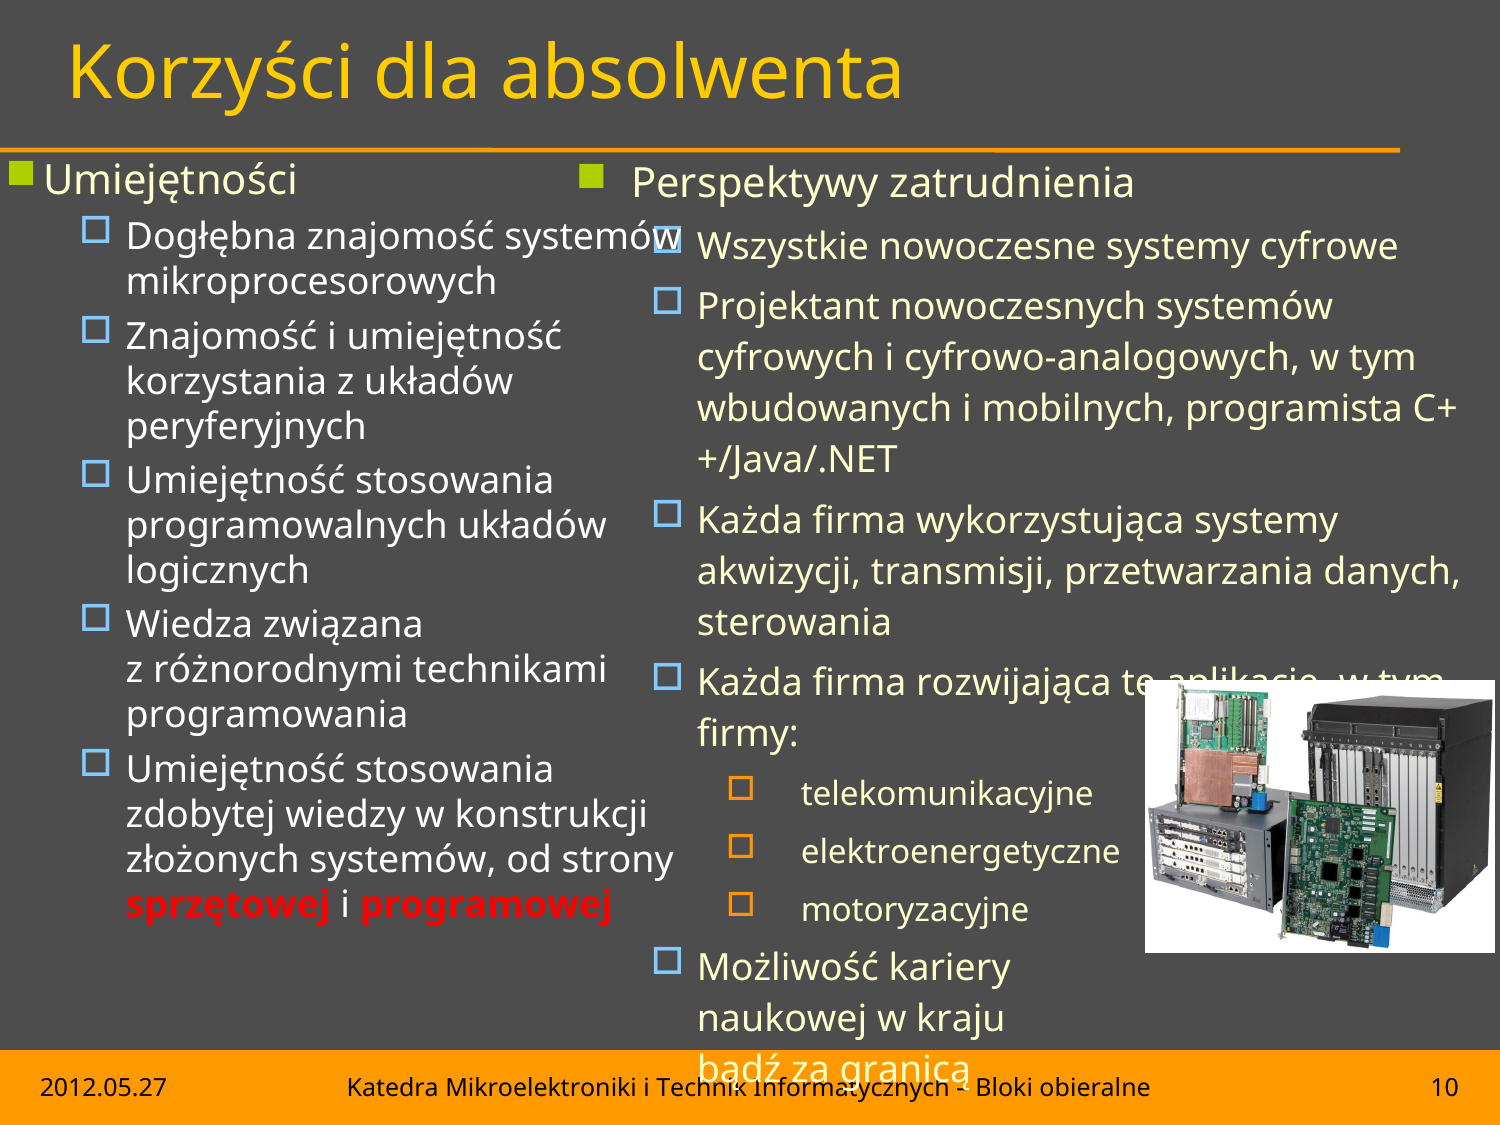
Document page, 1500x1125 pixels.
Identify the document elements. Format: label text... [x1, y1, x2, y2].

picture [1145, 680, 1495, 953]
text_box Umiejętności Dogłębna znajomość systemów mikroprocesorowych Znajomość i umiejętność korzystania z układów peryferyjnych Umiejętność stosowania programowalnych układów logicznych Wiedza związana z różnorodnymi technikami programowania Umiejętność stosowania zdobytej wiedzy w konstrukcji złożonych systemów, od strony sprzętowej i programowej [0, 145, 703, 1023]
title Korzyści dla absolwenta [52, 5, 1469, 135]
list Perspektywy zatrudnienia Wszystkie nowoczesne systemy cyfrowe Projektant nowoczesnych systemów cyfrowych i cyfrowo-analogowych, w tym wbudowanych i mobilnych, programista C++/Java/.NET Każda firma wykorzystująca systemy akwizycji, transmisji, przetwarzania danych, sterowania Każda firma rozwijająca te aplikacje, w tym firmy: telekomunikacyjne elektroenergetyczne motoryzacyjne Możliwość kariery naukowej w kraju bądź za granicą [561, 145, 1500, 1027]
